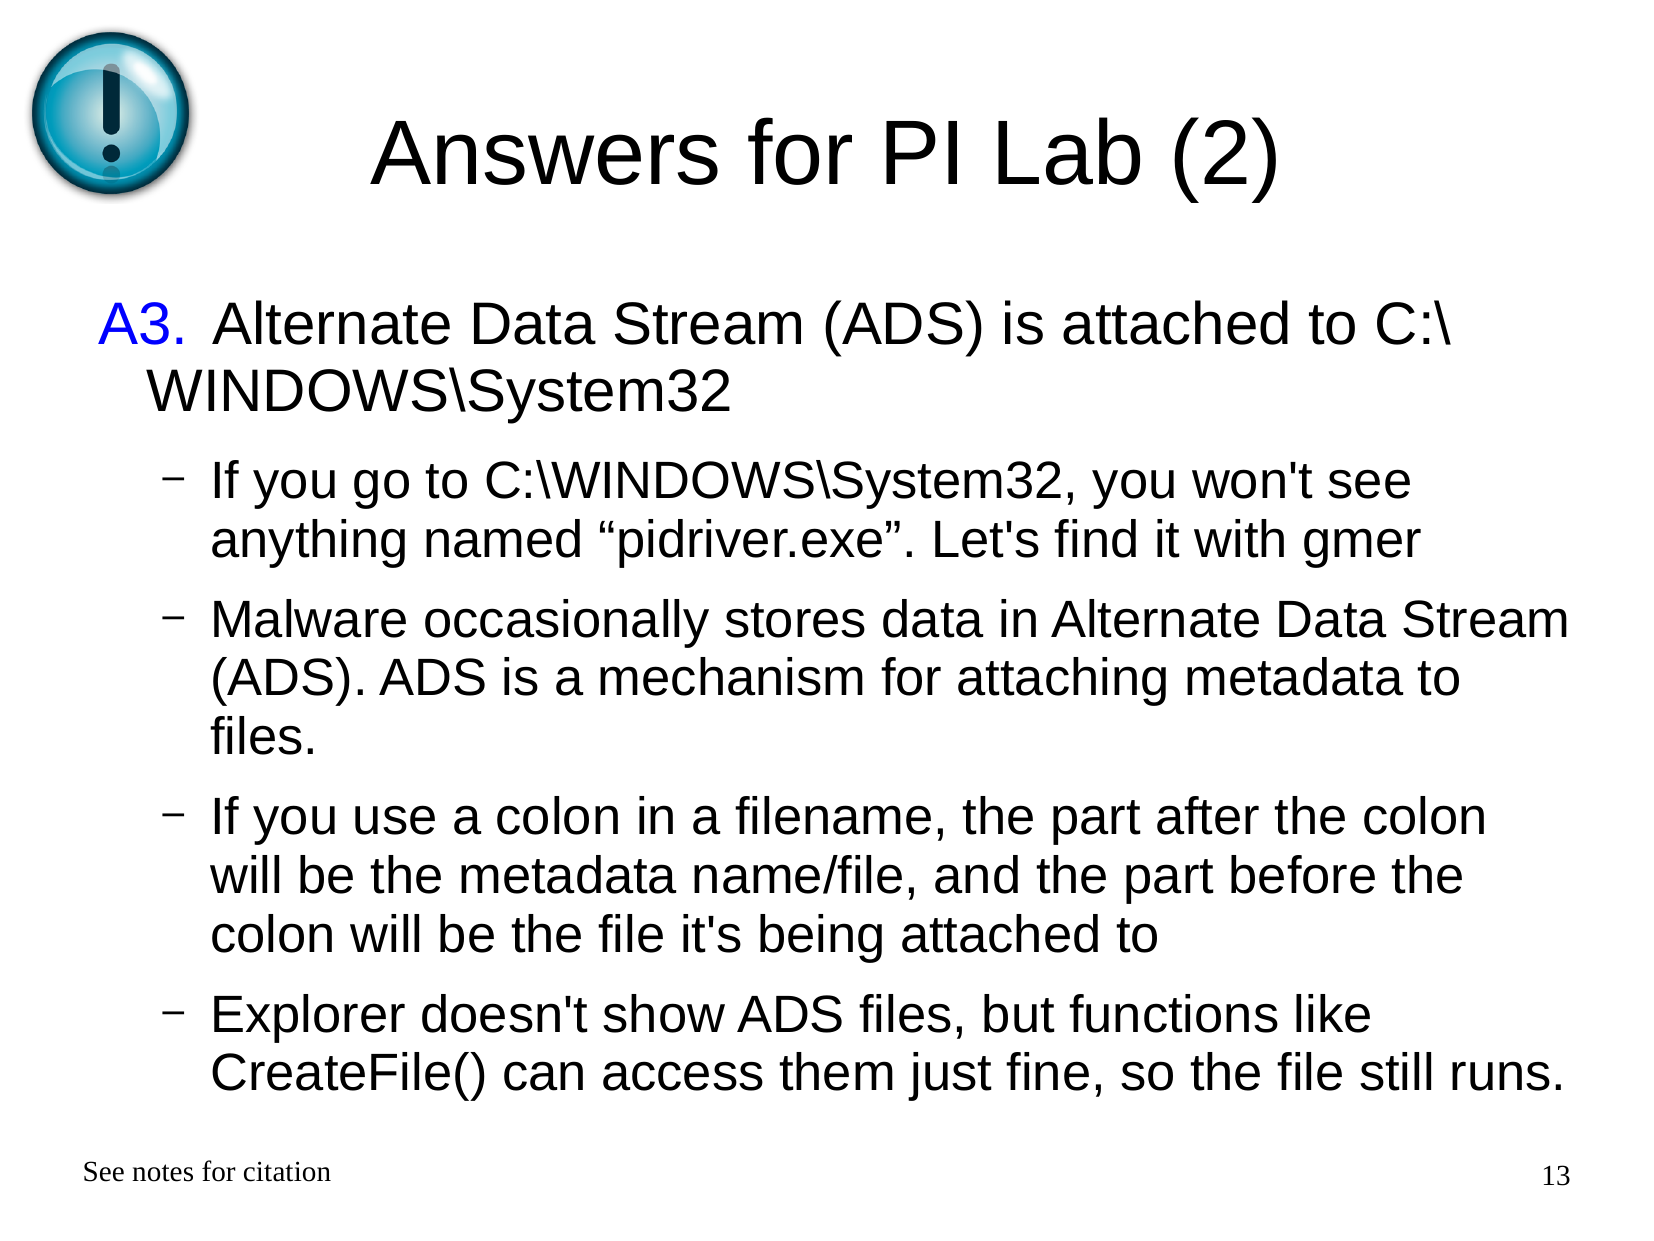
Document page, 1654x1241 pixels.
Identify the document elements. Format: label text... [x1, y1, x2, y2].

picture [20, 23, 201, 204]
title Answers for PI Lab (2) [82, 49, 1571, 257]
list Alternate Data Stream (ADS) is attached to C:\WINDOWS\System32 If you go to C:\WINDOWS\System32, you won't see anything named “pidriver.exe”. Let's find it with gmer Malware occasionally stores data in Alternate Data Stream (ADS). ADS is a mechanism for attaching metadata to files. If you use a colon in a filename, the part after the colon will be the metadata name/file, and the part before the colon will be the file it's being attached to Explorer doesn't show ADS files, but functions like CreateFile() can access them just fine, so the file still runs. [82, 290, 1576, 1126]
